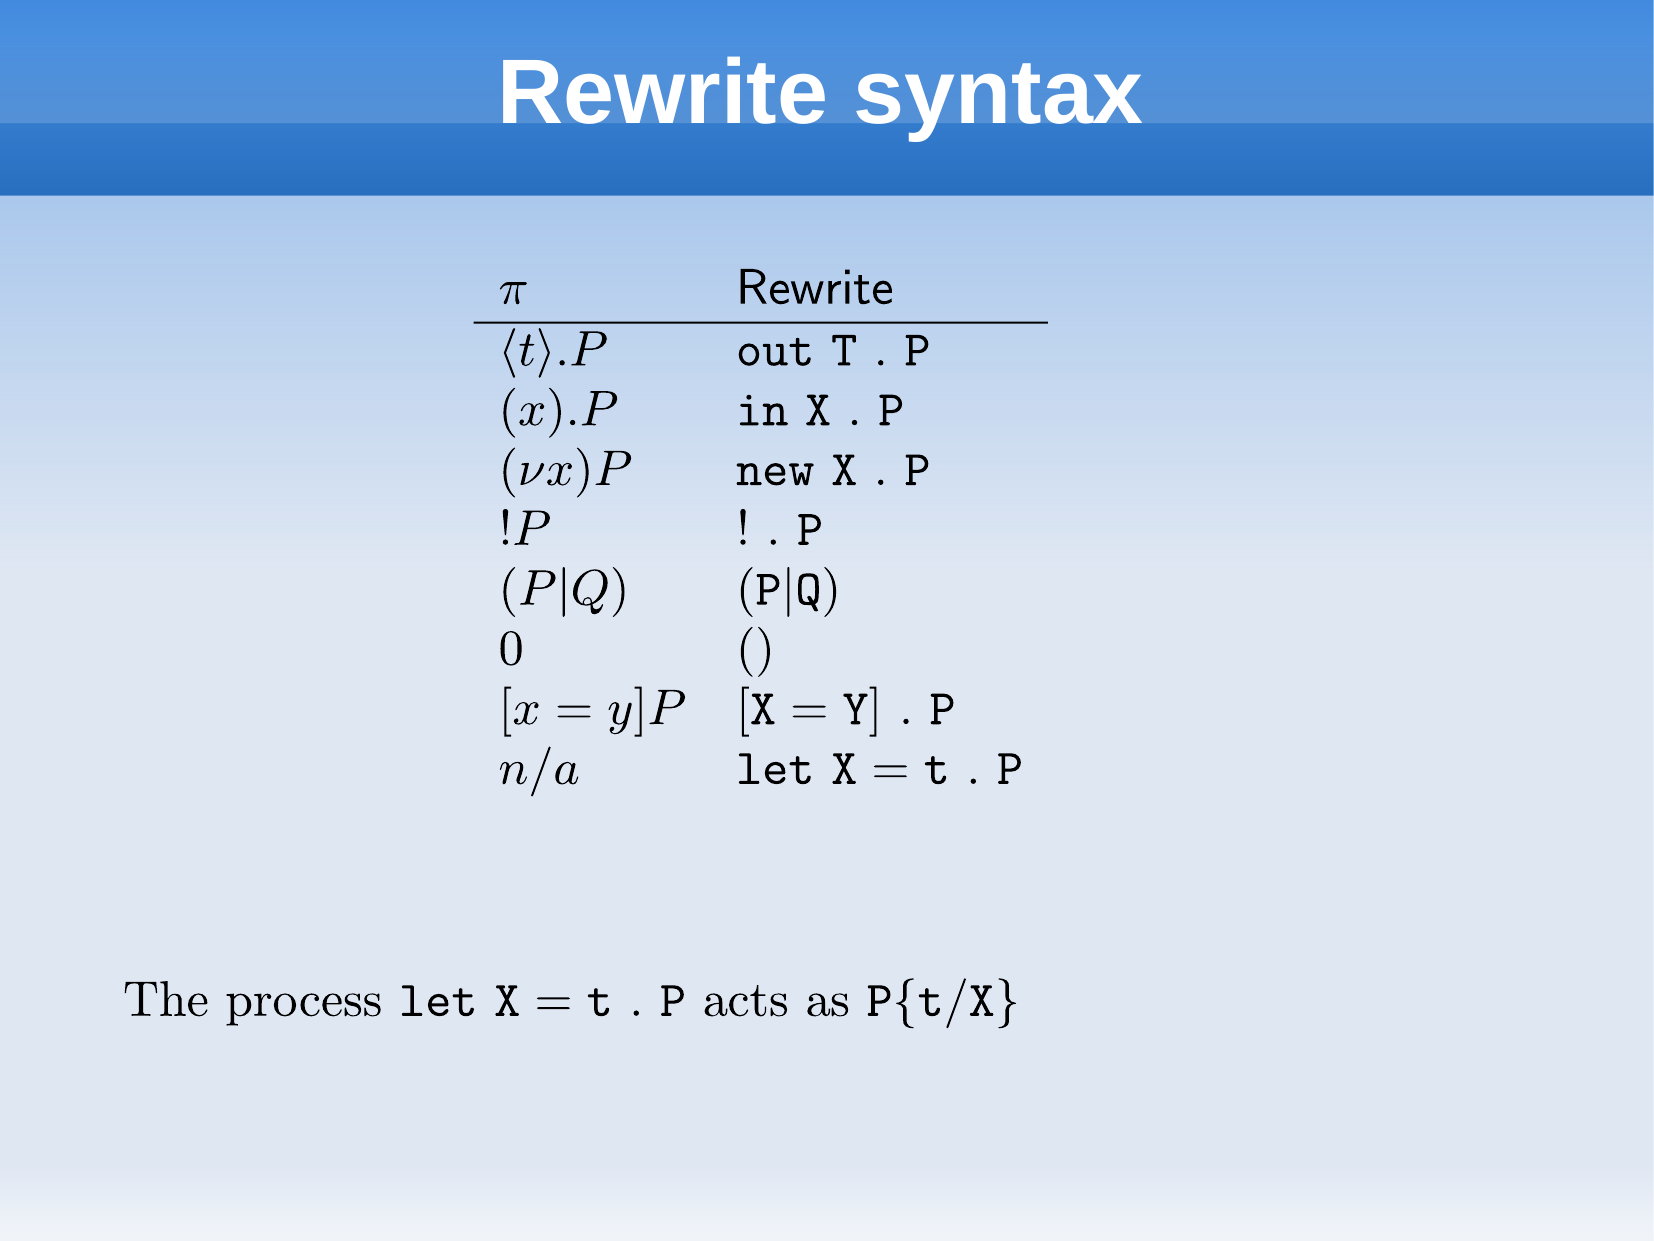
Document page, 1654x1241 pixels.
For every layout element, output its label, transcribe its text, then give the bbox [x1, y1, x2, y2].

picture [0, 0, 1654, 1241]
title Rewrite syntax [76, 0, 1565, 188]
text_box [122, 268, 1048, 1029]
